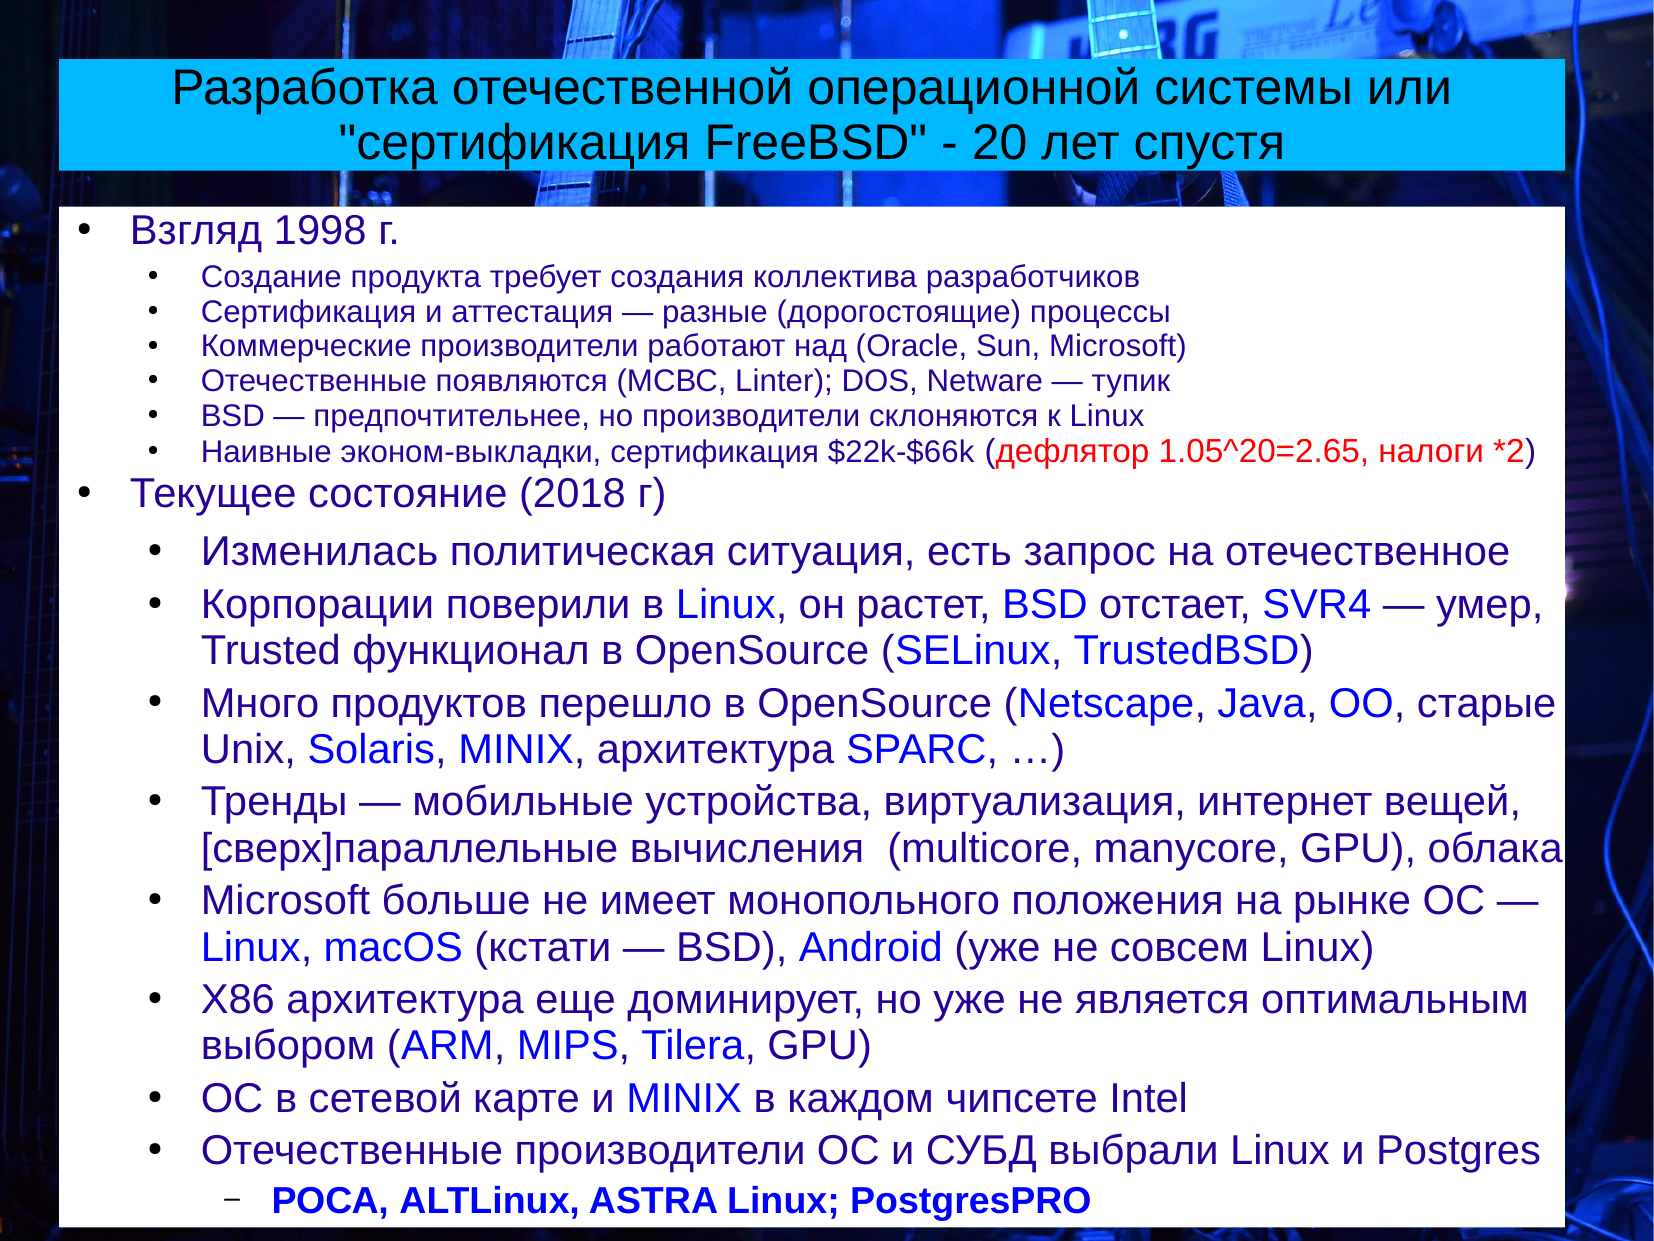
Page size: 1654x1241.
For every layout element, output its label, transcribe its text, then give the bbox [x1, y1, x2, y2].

picture [0, 0, 1654, 1241]
list Взгляд 1998 г. Создание продукта требует создания коллектива разработчиков Сертификация и аттестация — разные (дорогостоящие) процессы Коммерческие производители работают над (Oracle, Sun, Microsoft) Отечественные появляются (МСВС, Linter); DOS, Netware — тупик BSD — предпочтительнее, но производители склоняются к Linux Наивные эконом-выкладки, сертификация $22k-$66k (дефлятор 1.05^20=2.65, налоги *2) Текущее состояние (2018 г) Изменилась политическая ситуация, есть запрос на отечественное Корпорации поверили в Linux, он растет, BSD отстает, SVR4 — умер, Trusted функционал в OpenSource (SELinux, TrustedBSD) Много продуктов перешло в OpenSource (Netscape, Java, ОО, старые Unix, Solaris, MINIX, архитектура SPARC, …) Тренды — мобильные устройства, виртуализация, интернет вещей, [сверх]параллельные вычисления (multicore, manycore, GPU), облака Microsoft больше не имеет монопольного положения на рынке ОС — Linux, macOS (кстати — BSD), Android (уже не совсем Linux) X86 архитектура еще доминирует, но уже не является оптимальным выбором (ARM, MIPS, Tilera, GPU) ОС в сетевой карте и MINIX в каждом чипсете Intel Отечественные производители ОС и СУБД выбрали Linux и Postgres РОСА, ALTLinux, ASTRA Linux; PostgresPRO [59, 206, 1565, 1228]
title Разработка отечественной операционной системы или "сертификация FreeBSD" - 20 лет спустя [59, 59, 1566, 171]
